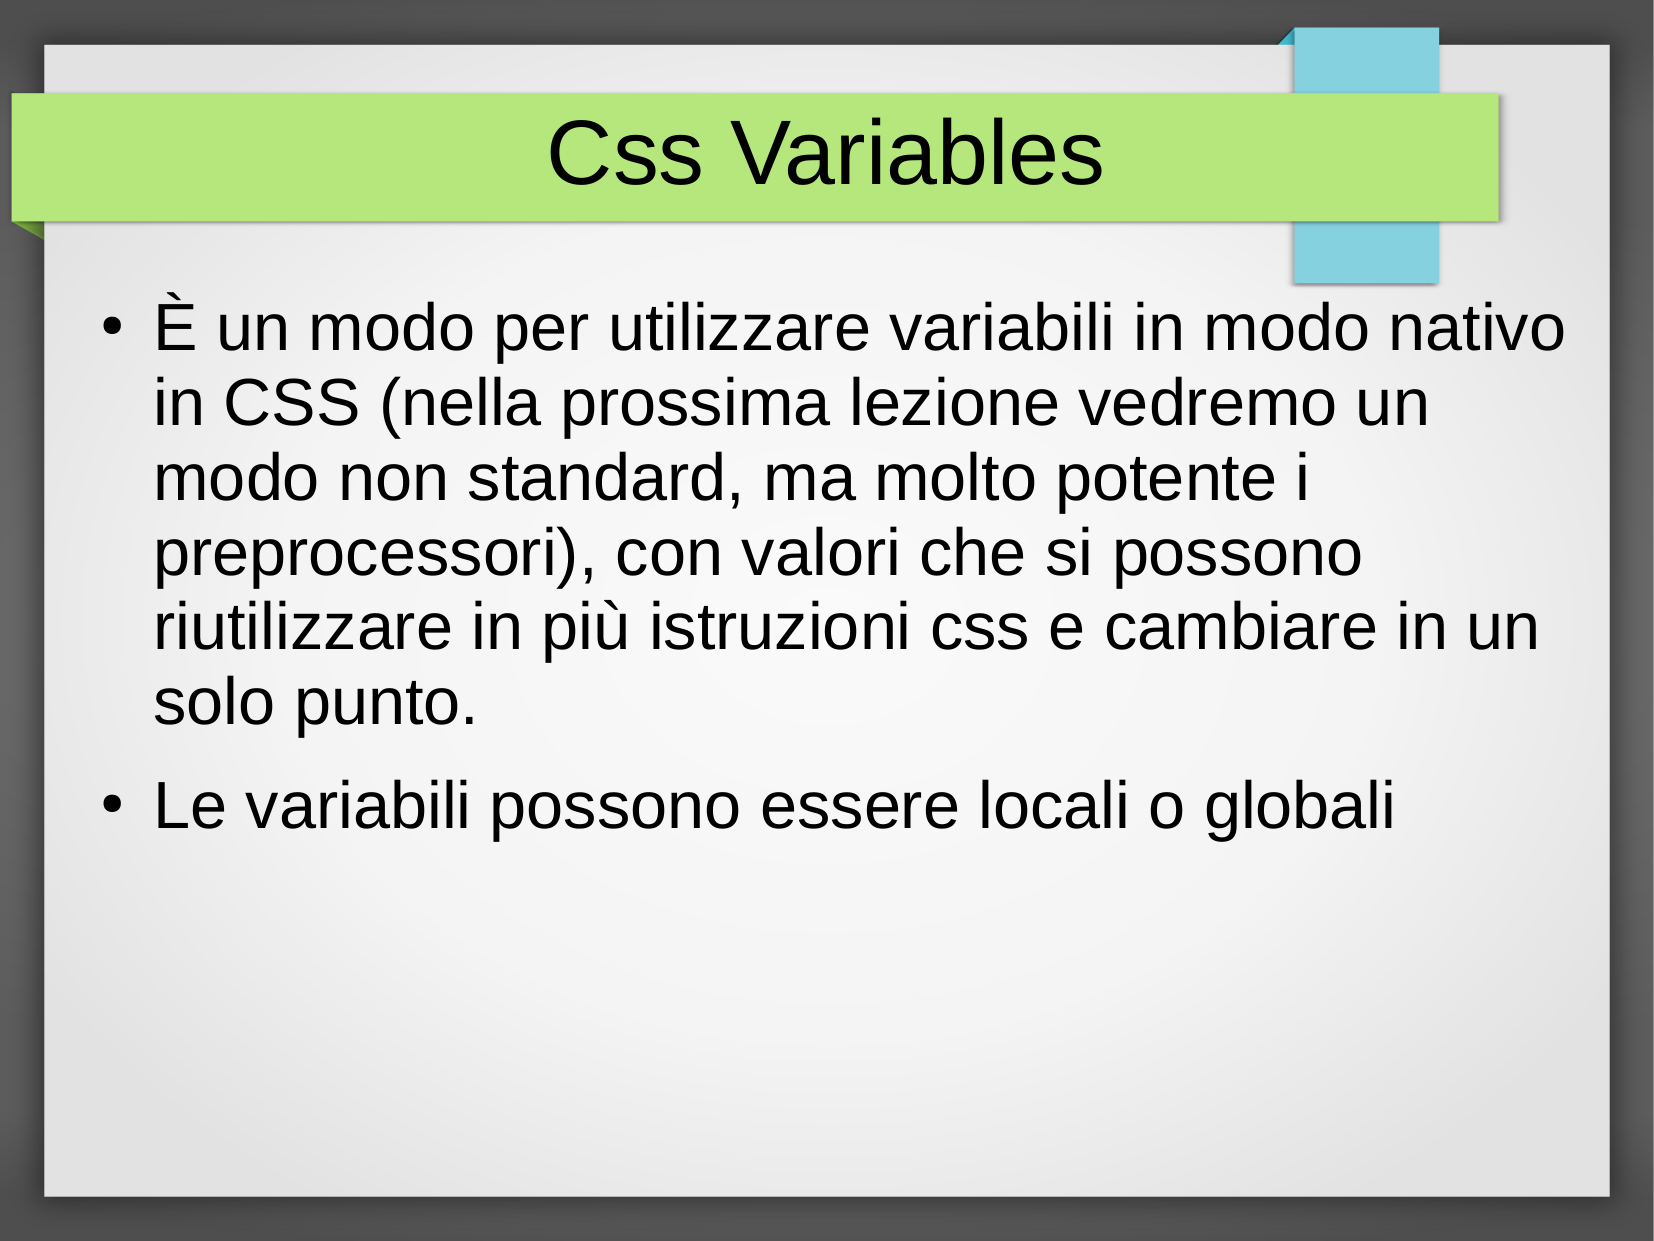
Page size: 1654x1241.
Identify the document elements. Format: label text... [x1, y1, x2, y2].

list È un modo per utilizzare variabili in modo nativo in CSS (nella prossima lezione vedremo un modo non standard, ma molto potente i preprocessori), con valori che si possono riutilizzare in più istruzioni css e cambiare in un solo punto. Le variabili possono essere locali o globali [82, 290, 1571, 1010]
picture [0, 0, 1654, 1241]
title Css Variables [82, 49, 1571, 257]
